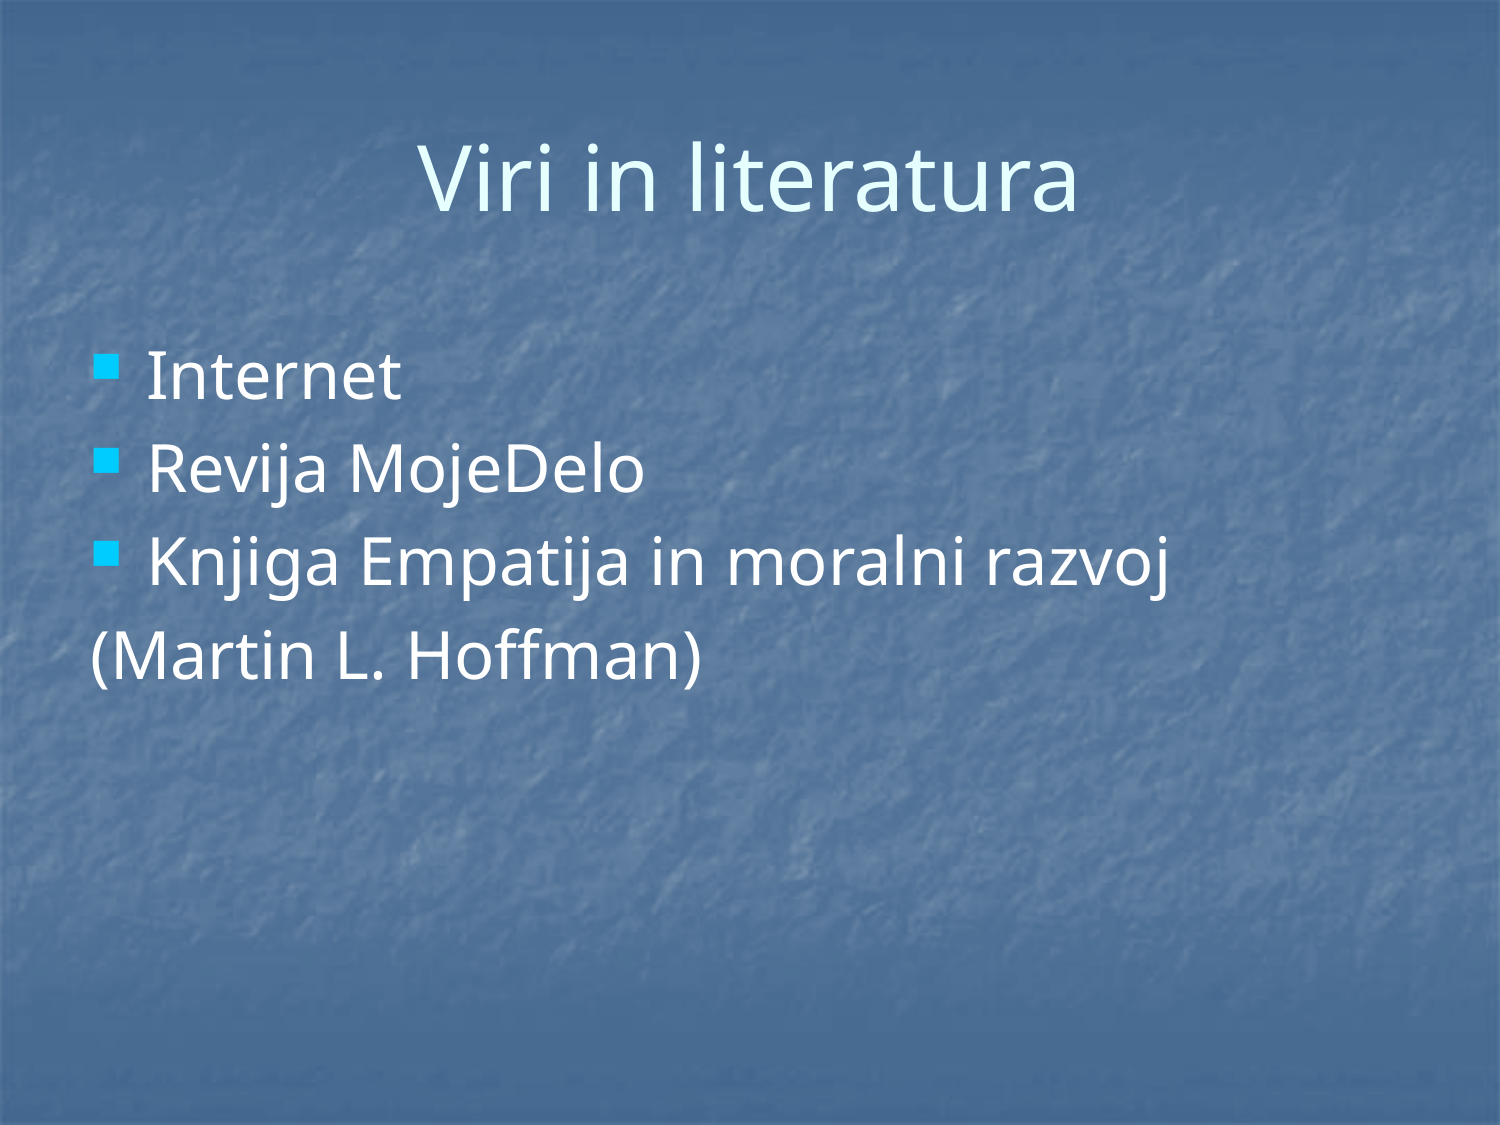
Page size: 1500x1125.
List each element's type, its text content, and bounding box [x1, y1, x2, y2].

title Viri in literatura [75, 62, 1425, 288]
list Internet Revija MojeDelo Knjiga Empatija in moralni razvoj (Martin L. Hoffman) [75, 324, 1425, 1000]
picture [0, 0, 1500, 1125]
